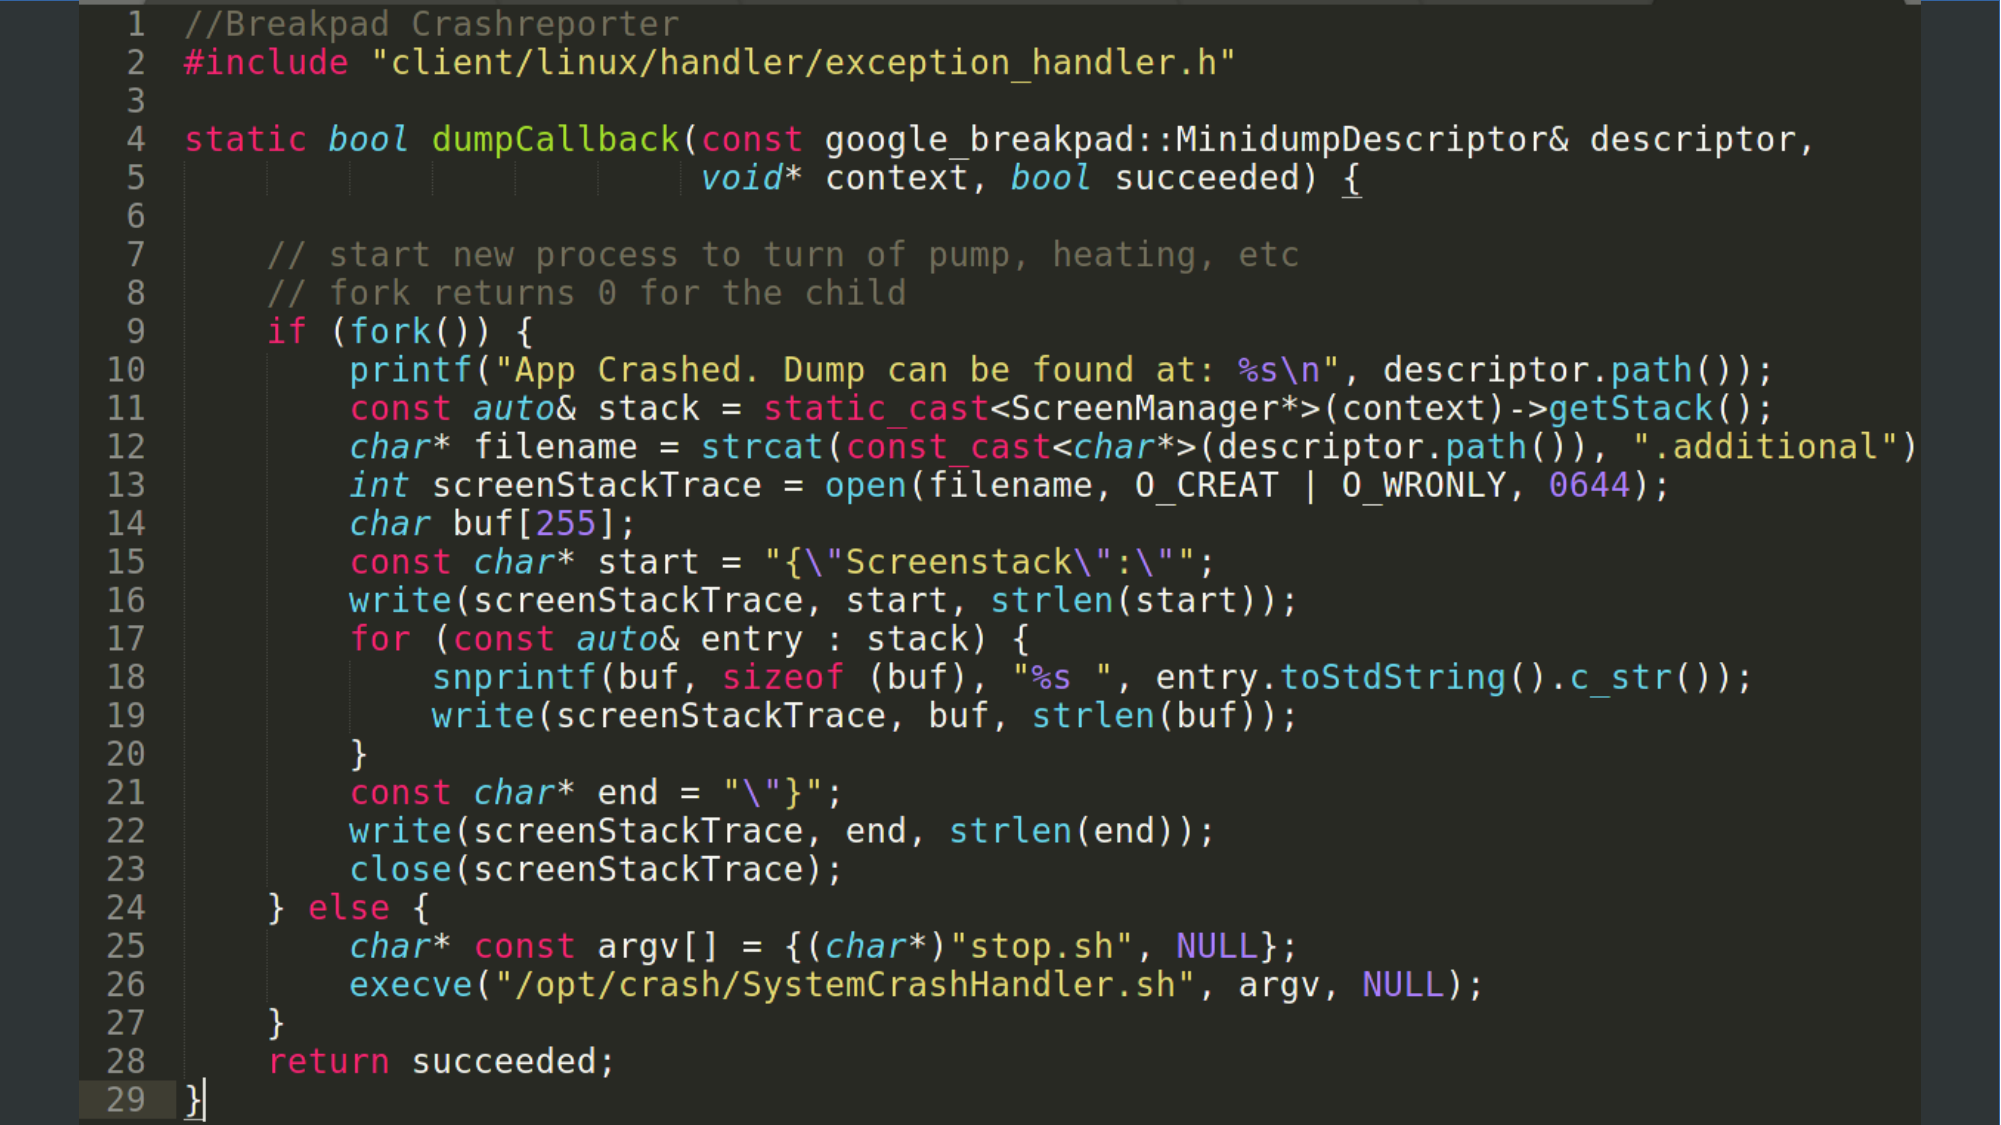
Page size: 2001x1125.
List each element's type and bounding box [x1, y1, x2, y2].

text_box [1921, 0, 2000, 1125]
text_box [0, 0, 79, 1125]
picture [79, 0, 1921, 1125]
